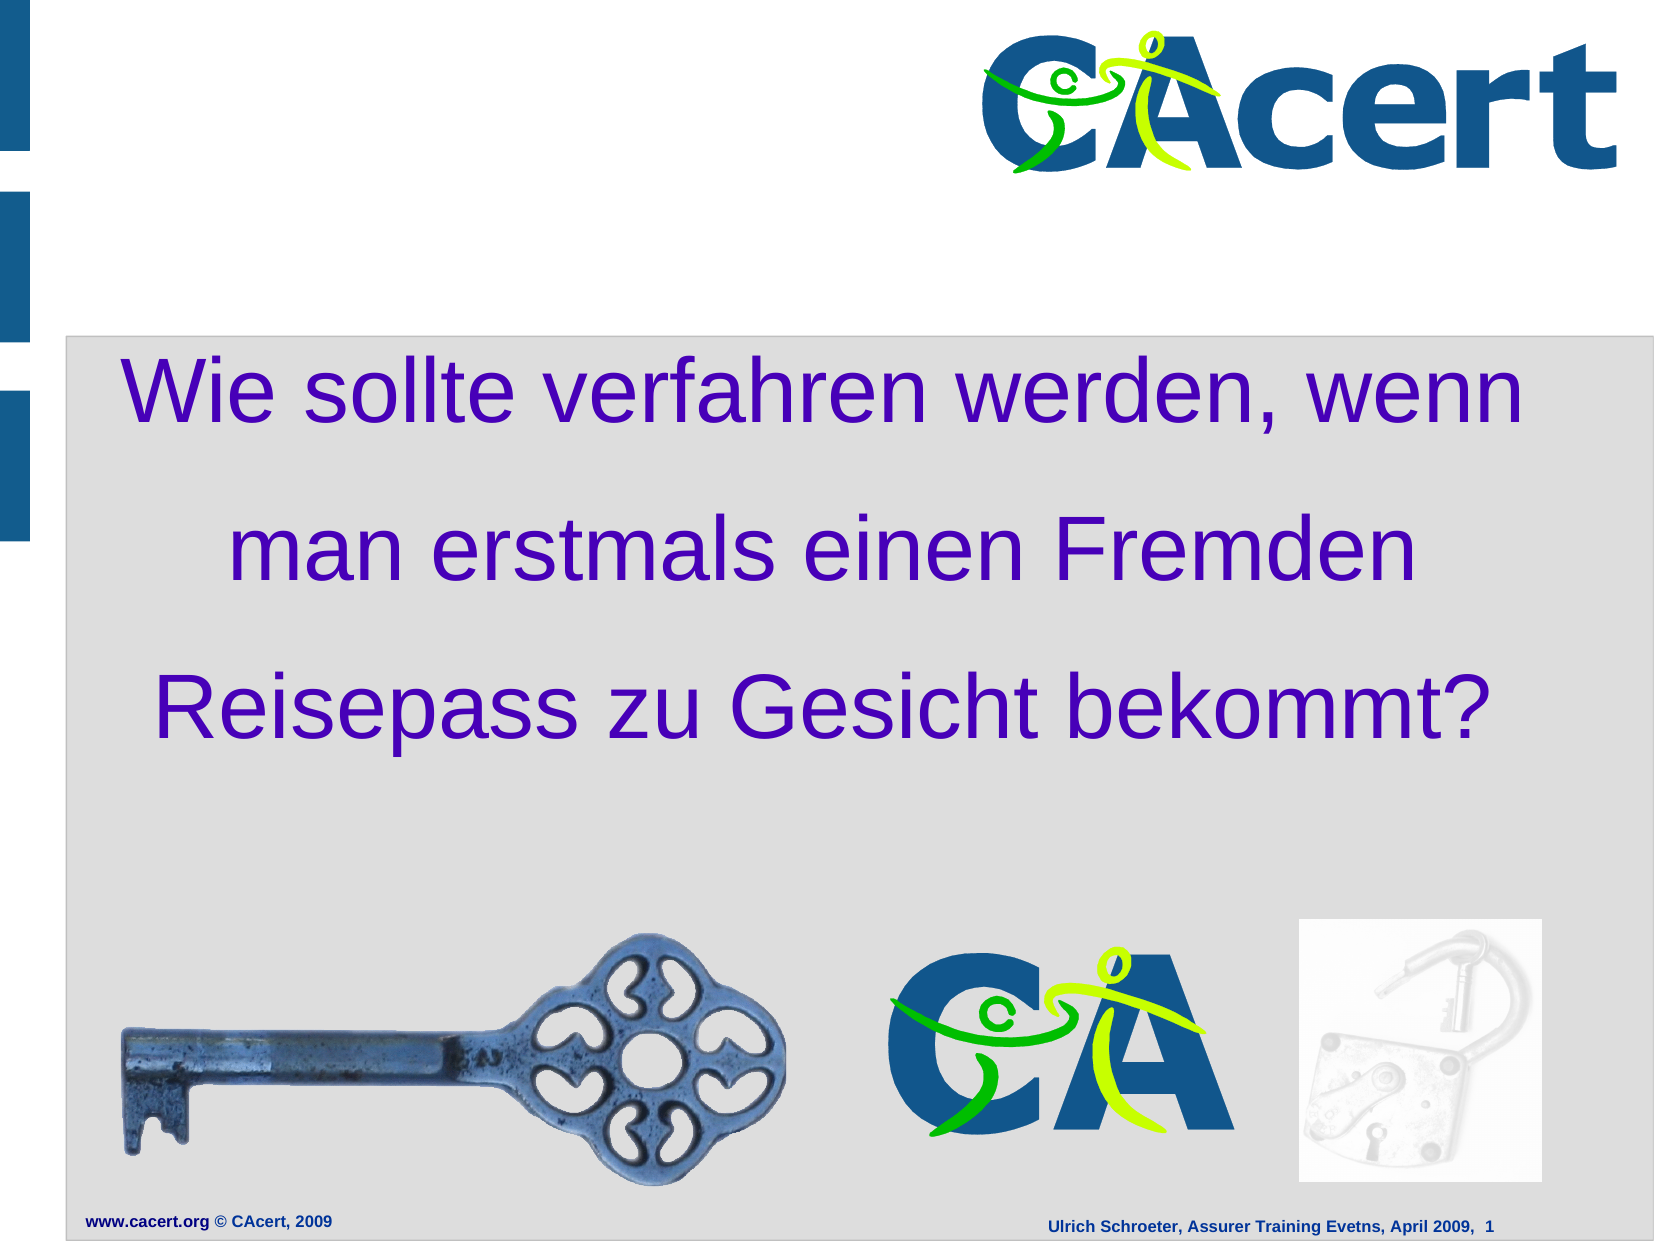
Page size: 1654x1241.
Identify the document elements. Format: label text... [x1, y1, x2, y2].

title Wie sollte verfahren werden, wenn man erstmals einen Fremden Reisepass zu Gesicht bekommt? [118, 284, 1530, 759]
picture [1299, 919, 1542, 1182]
picture [885, 944, 1236, 1139]
picture [106, 915, 800, 1203]
